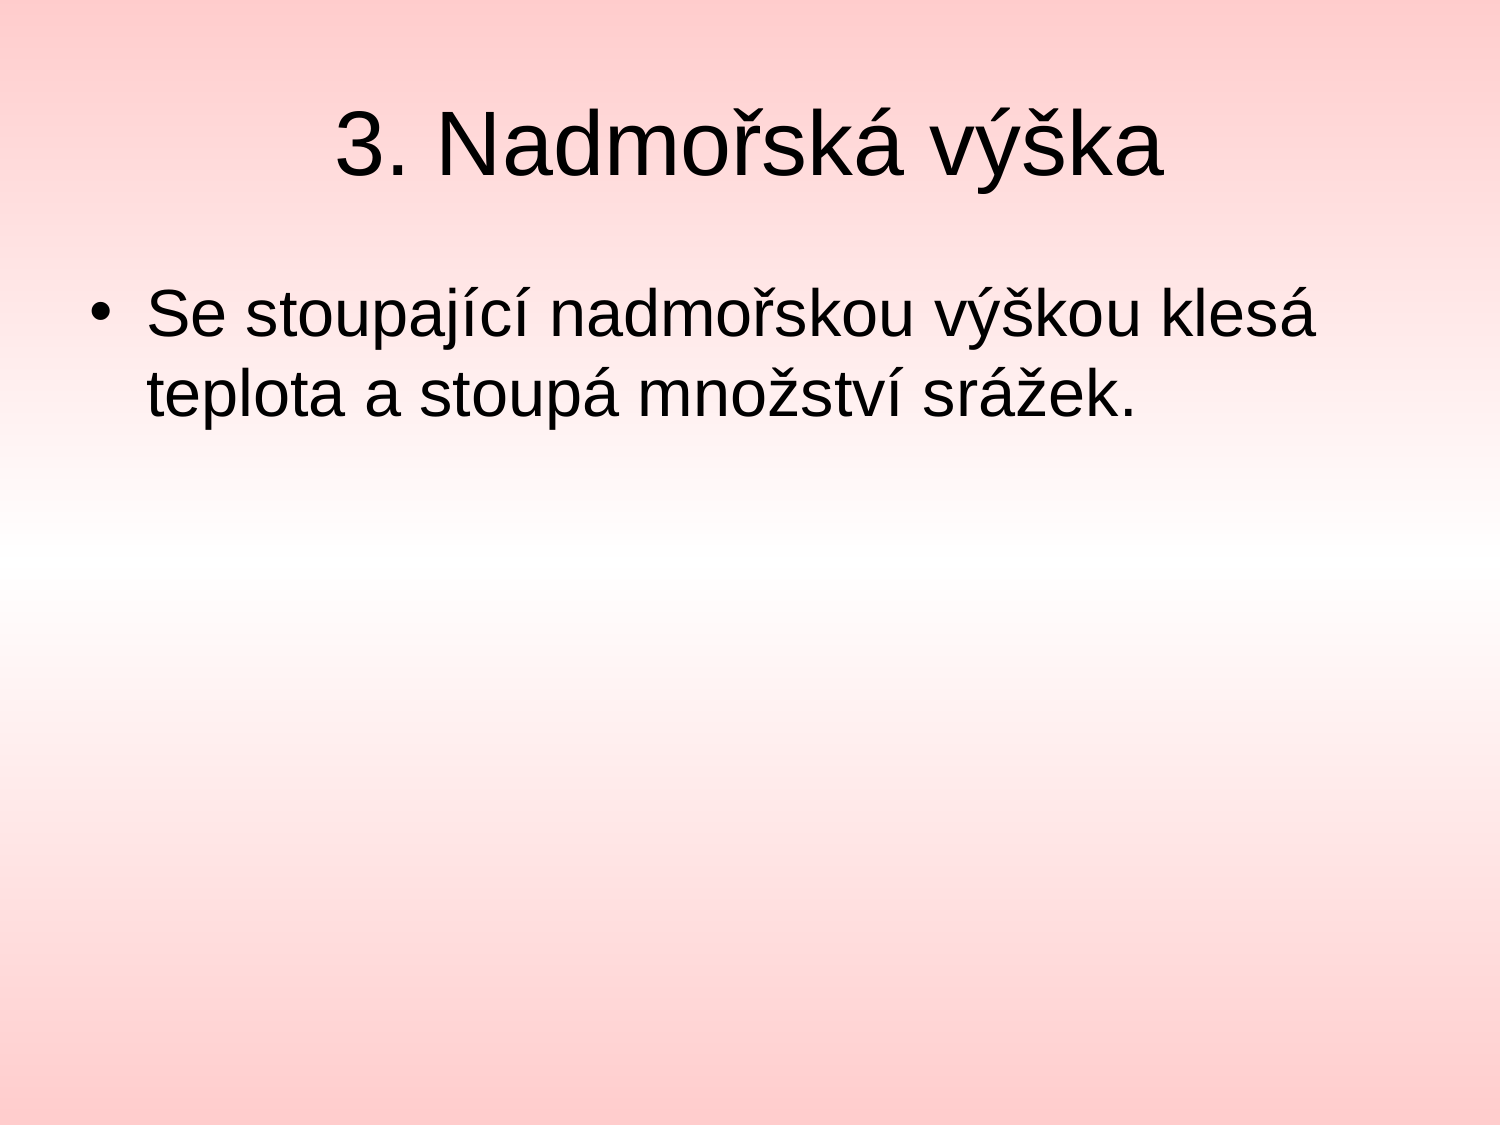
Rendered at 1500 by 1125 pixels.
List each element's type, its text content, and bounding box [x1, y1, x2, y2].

title 3. Nadmořská výška [75, 45, 1426, 233]
list Se stoupající nadmořskou výškou klesá teplota a stoupá množství srážek. [75, 262, 1426, 516]
